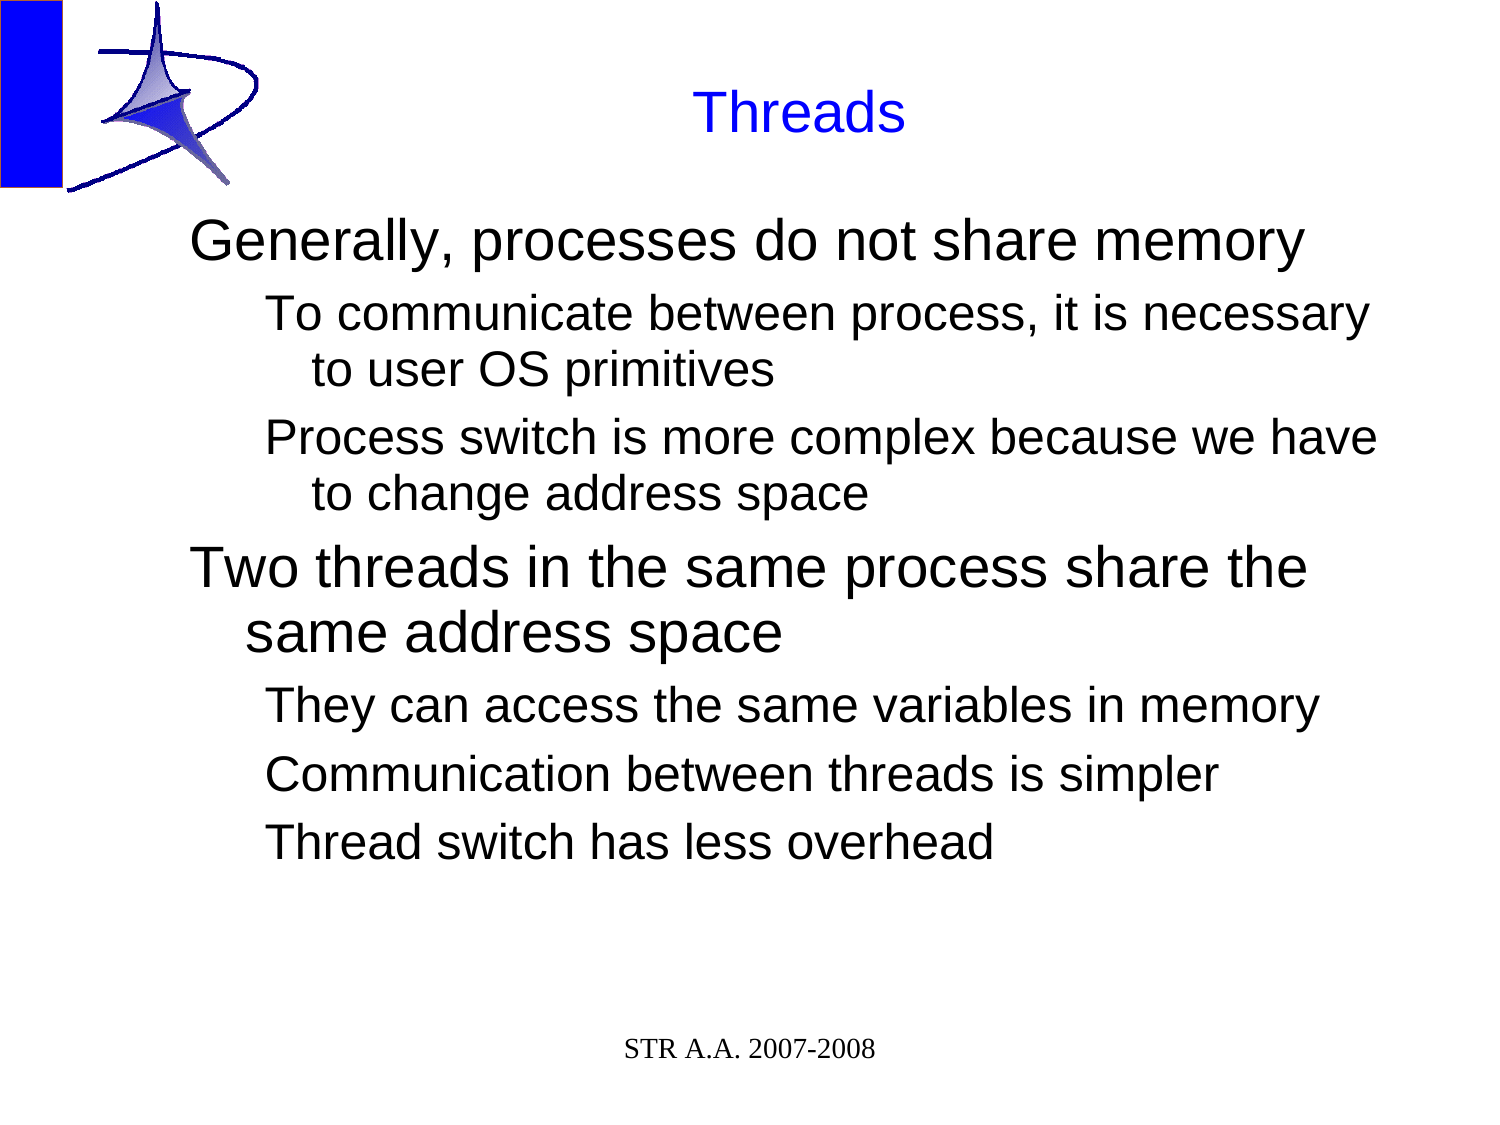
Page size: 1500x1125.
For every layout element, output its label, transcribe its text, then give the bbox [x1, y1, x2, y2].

list Generally, processes do not share memory To communicate between process, it is necessary to user OS primitives Process switch is more complex because we have to change address space Two threads in the same process share the same address space They can access the same variables in memory Communication between threads is simpler Thread switch has less overhead [174, 199, 1425, 963]
title Threads [174, 61, 1425, 164]
picture [62, 0, 263, 197]
